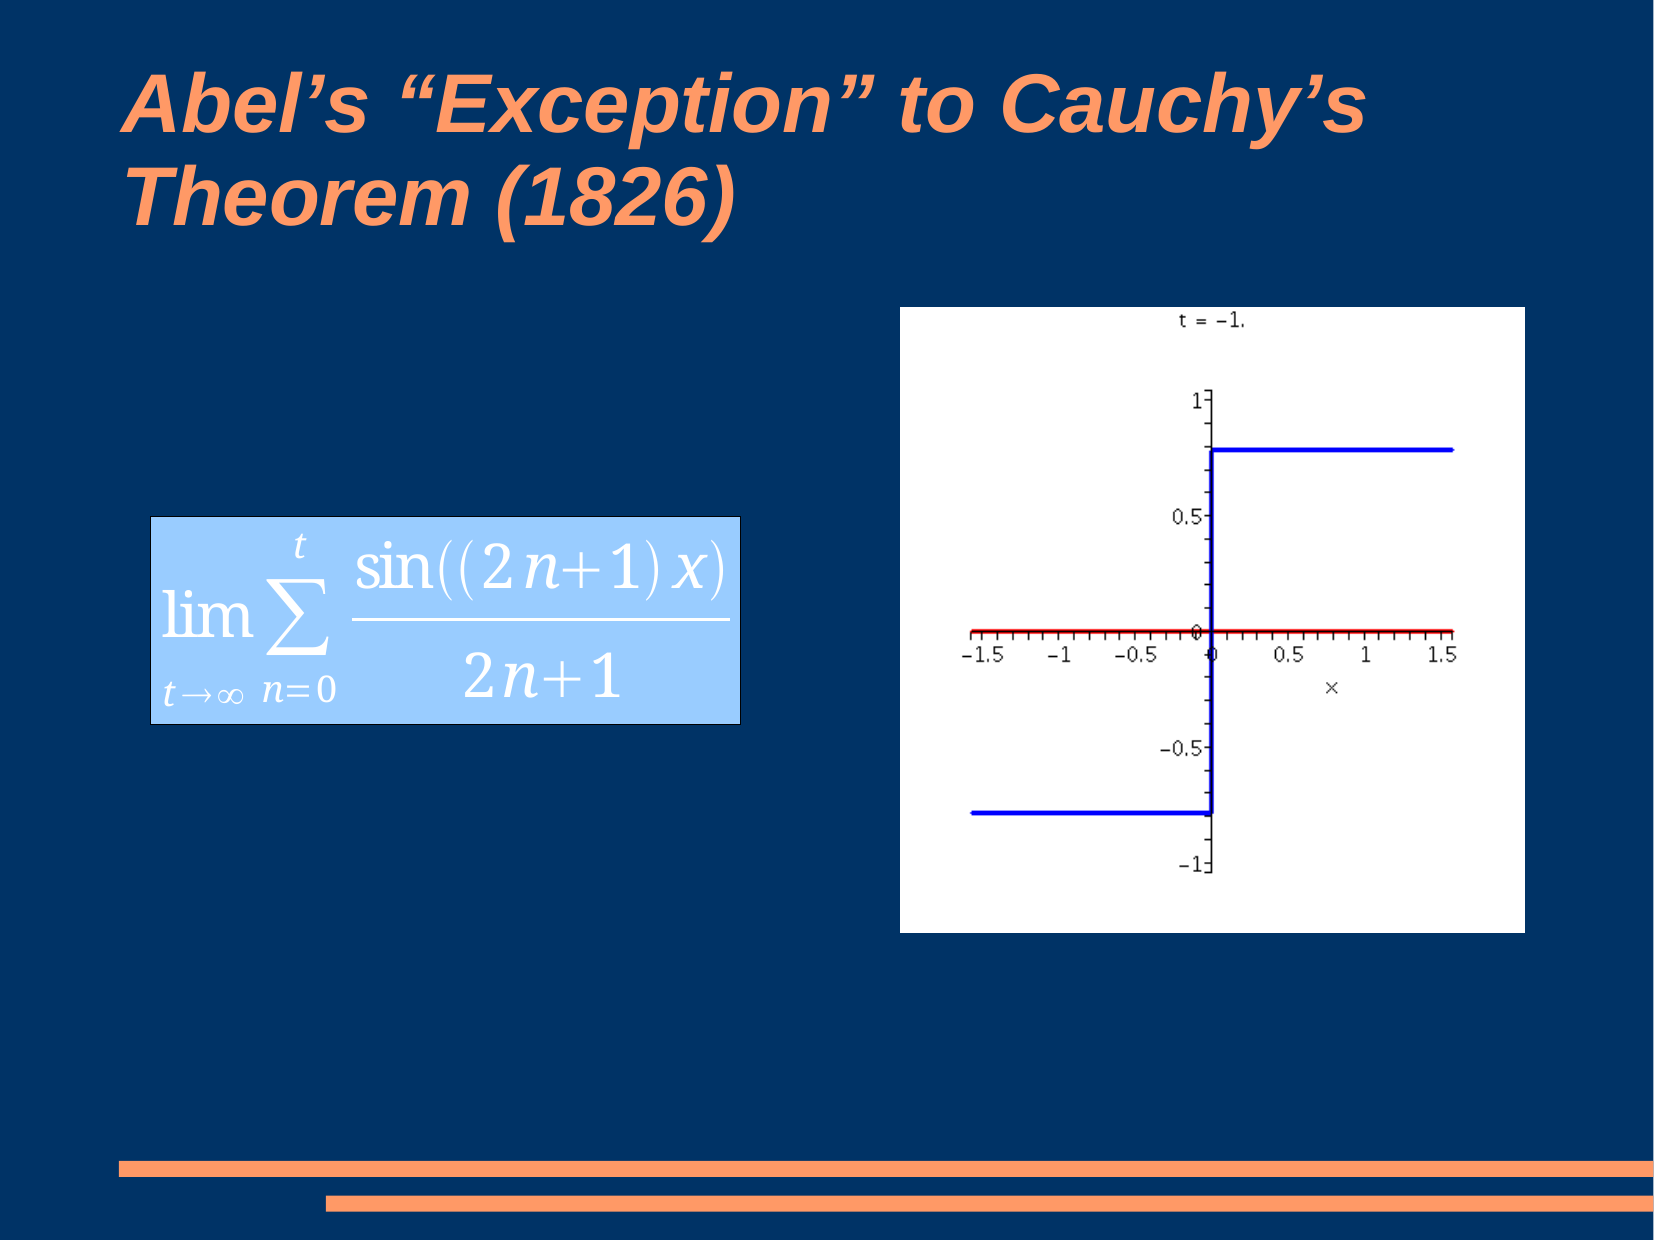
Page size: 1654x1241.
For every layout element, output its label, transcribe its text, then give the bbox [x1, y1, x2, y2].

title Abel’s “Exception” to Cauchy’s Theorem (1826) [121, 42, 1534, 258]
picture [900, 307, 1525, 933]
chart [150, 516, 741, 725]
